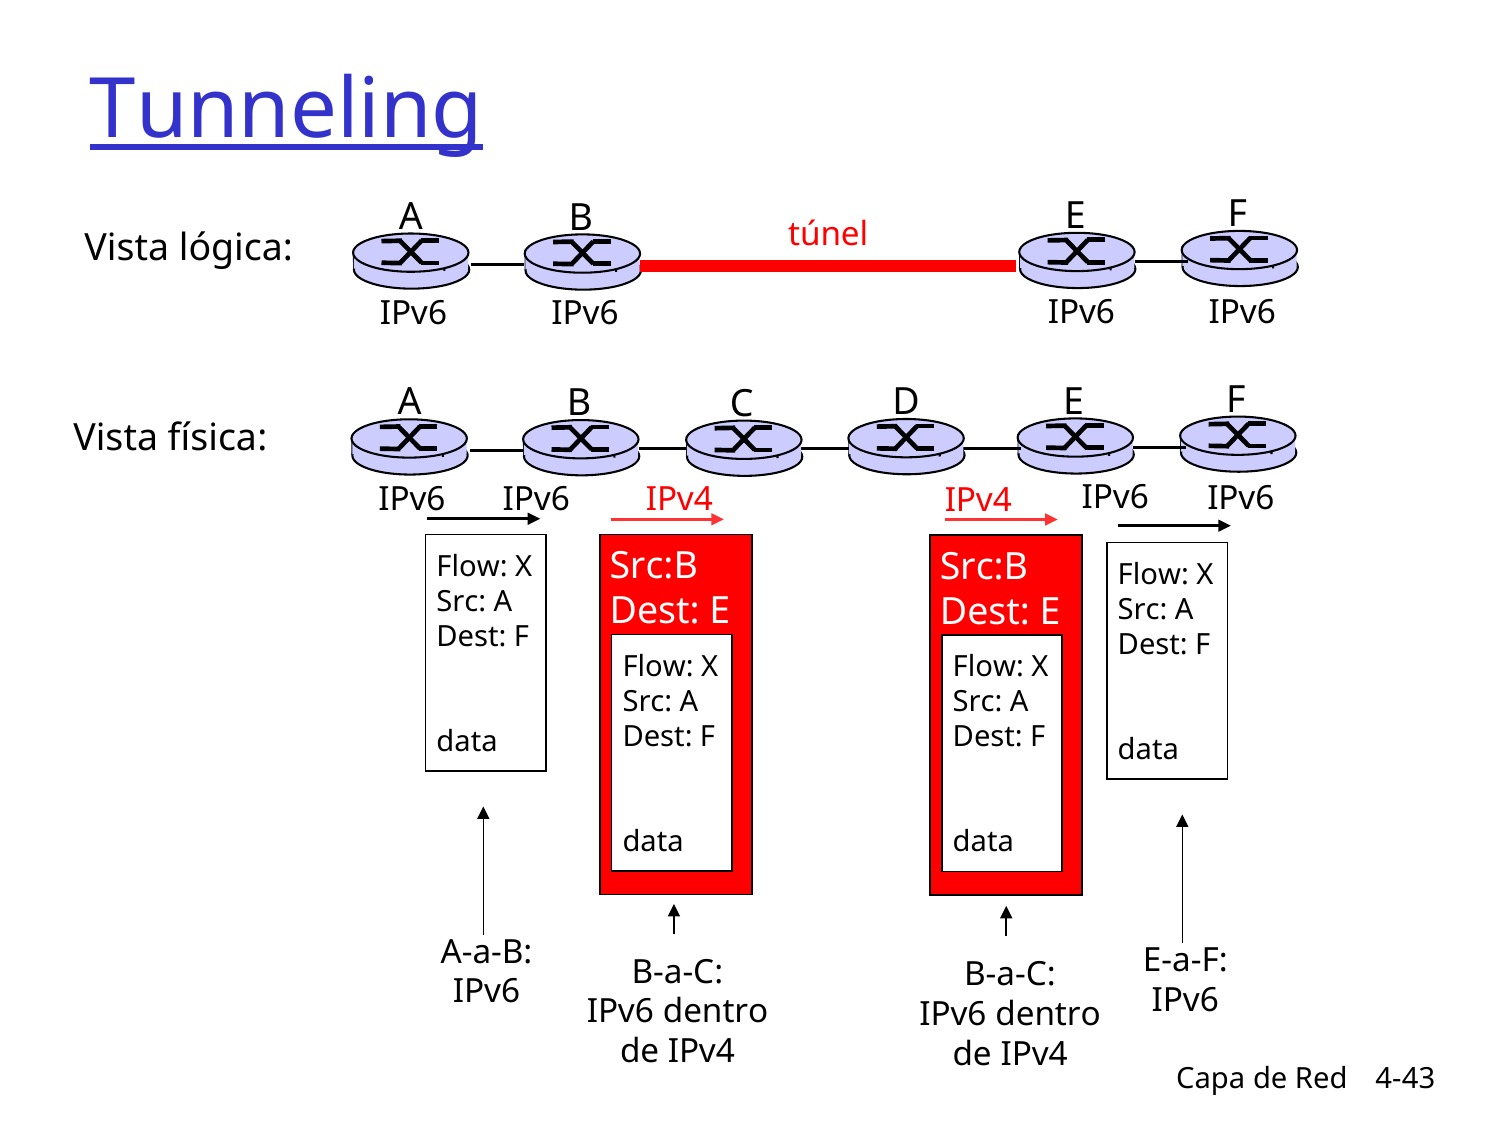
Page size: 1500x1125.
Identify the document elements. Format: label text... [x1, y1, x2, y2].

text_box B-a-C: IPv6 dentro de IPv4 [904, 944, 1116, 1080]
text_box Vista lógica: [69, 215, 308, 277]
text_box [599, 534, 752, 895]
text_box [523, 422, 640, 476]
text_box IPv6 [1192, 468, 1290, 524]
text_box [848, 421, 965, 475]
text_box IPv6 [363, 468, 461, 525]
text_box IPv4 [631, 469, 729, 526]
text_box IPv6 [1066, 467, 1164, 524]
text_box [1180, 418, 1297, 468]
text_box B [552, 370, 607, 431]
text_box D [877, 369, 935, 430]
text_box C [715, 371, 769, 432]
text_box F [1211, 367, 1261, 428]
text_box Src:B Dest: E [925, 534, 1076, 640]
text_box [1106, 542, 1228, 547]
text_box IPv6 [487, 469, 585, 525]
text_box IPv4 [930, 470, 1027, 526]
text_box [1106, 773, 1228, 780]
text_box IPv6 [1033, 282, 1130, 338]
text_box E-a-F: IPv6 [1128, 930, 1243, 1026]
text_box Src:B Dest: E [594, 533, 746, 640]
text_box Flow: X Src: A Dest: F data [607, 640, 734, 865]
text_box IPv6 [365, 283, 462, 339]
text_box A [384, 184, 438, 245]
text_box F [1212, 181, 1262, 242]
text_box [930, 535, 1082, 896]
text_box [353, 235, 470, 283]
text_box Flow: X Src: A Dest: F data [937, 640, 1064, 866]
text_box E [1050, 183, 1101, 244]
text_box Flow: X Src: A Dest: F data [1103, 547, 1229, 773]
text_box [1019, 234, 1136, 282]
text_box [686, 422, 803, 476]
text_box Flow: X Src: A Dest: F data [421, 539, 548, 766]
text_box IPv6 [1193, 282, 1291, 339]
text_box IPv6 [536, 283, 634, 339]
title Tunneling [75, 15, 1463, 196]
text_box A [382, 369, 437, 431]
text_box [1181, 232, 1298, 282]
text_box IPv6 [487, 520, 527, 525]
text_box B [553, 184, 608, 246]
text_box [1017, 420, 1134, 474]
text_box [524, 236, 1015, 283]
text_box B-a-C: IPv6 dentro de IPv4 [572, 942, 784, 1078]
text_box IPv4 [631, 521, 711, 526]
text_box E [1048, 368, 1099, 430]
text_box [425, 534, 547, 539]
text_box A-a-B: IPv6 [425, 922, 548, 1018]
text_box túnel [773, 204, 884, 261]
text_box [425, 766, 547, 772]
text_box Vista física: [58, 404, 283, 466]
text_box [351, 421, 468, 468]
